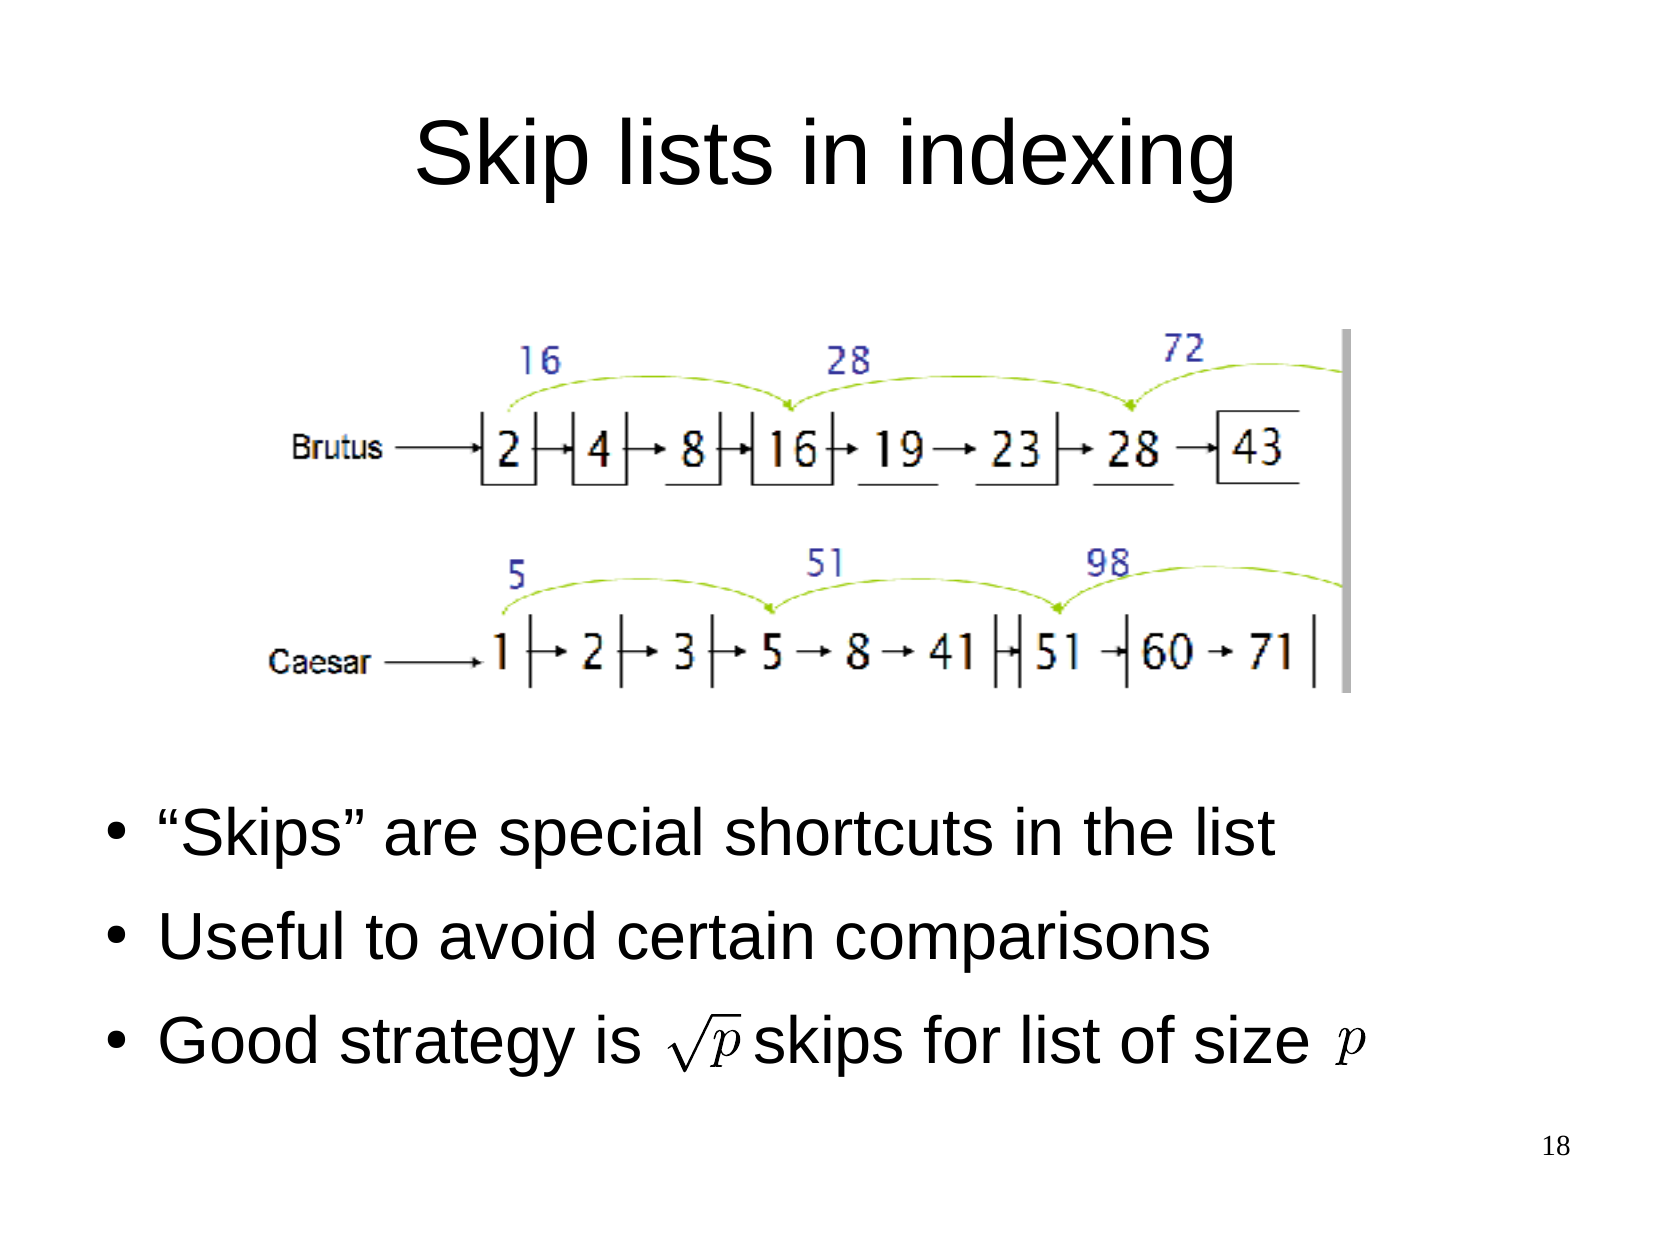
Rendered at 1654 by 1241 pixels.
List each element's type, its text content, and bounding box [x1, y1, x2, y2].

title Skip lists in indexing [82, 49, 1571, 257]
text_box [663, 1014, 742, 1073]
text_box [1335, 1027, 1367, 1066]
picture [265, 329, 1351, 693]
list “Skips” are special shortcuts in the list Useful to avoid certain comparisons Good strategy is skips for list of size [86, 795, 1576, 1171]
